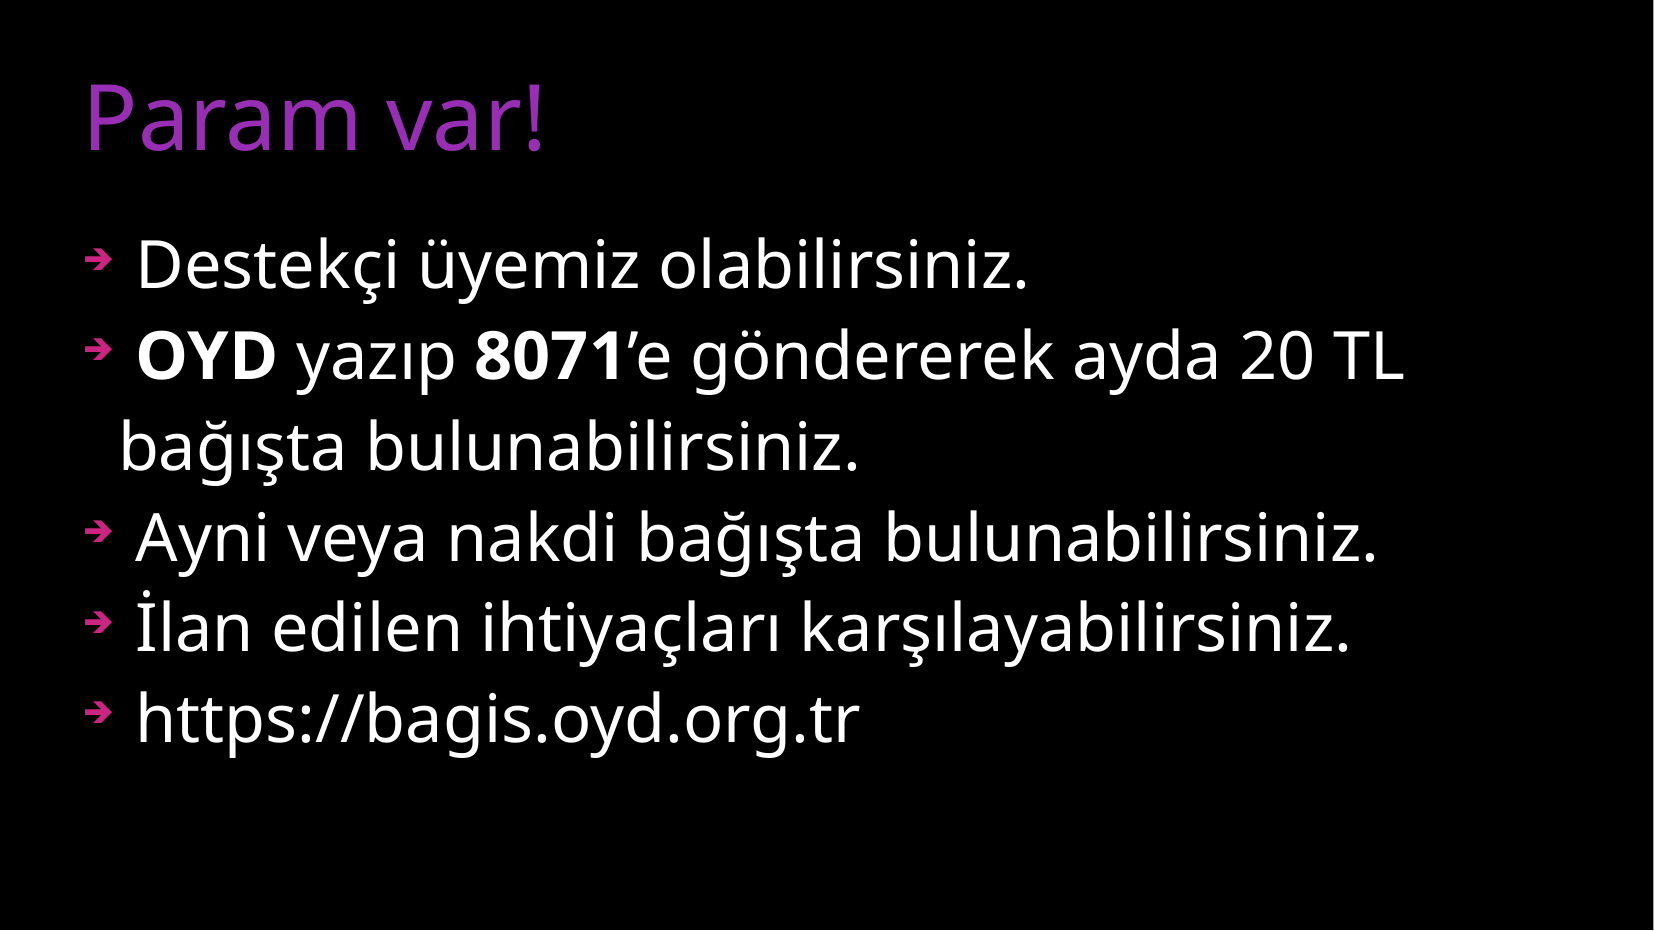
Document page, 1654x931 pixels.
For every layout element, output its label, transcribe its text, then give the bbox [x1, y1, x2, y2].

subtitle Destekçi üyemiz olabilirsiniz. OYD yazıp 8071’e göndererek ayda 20 TL bağışta bulunabilirsiniz. Ayni veya nakdi bağışta bulunabilirsiniz. İlan edilen ihtiyaçları karşılayabilirsiniz. https://bagis.oyd.org.tr [82, 217, 1571, 758]
title Param var! [82, 37, 1571, 193]
